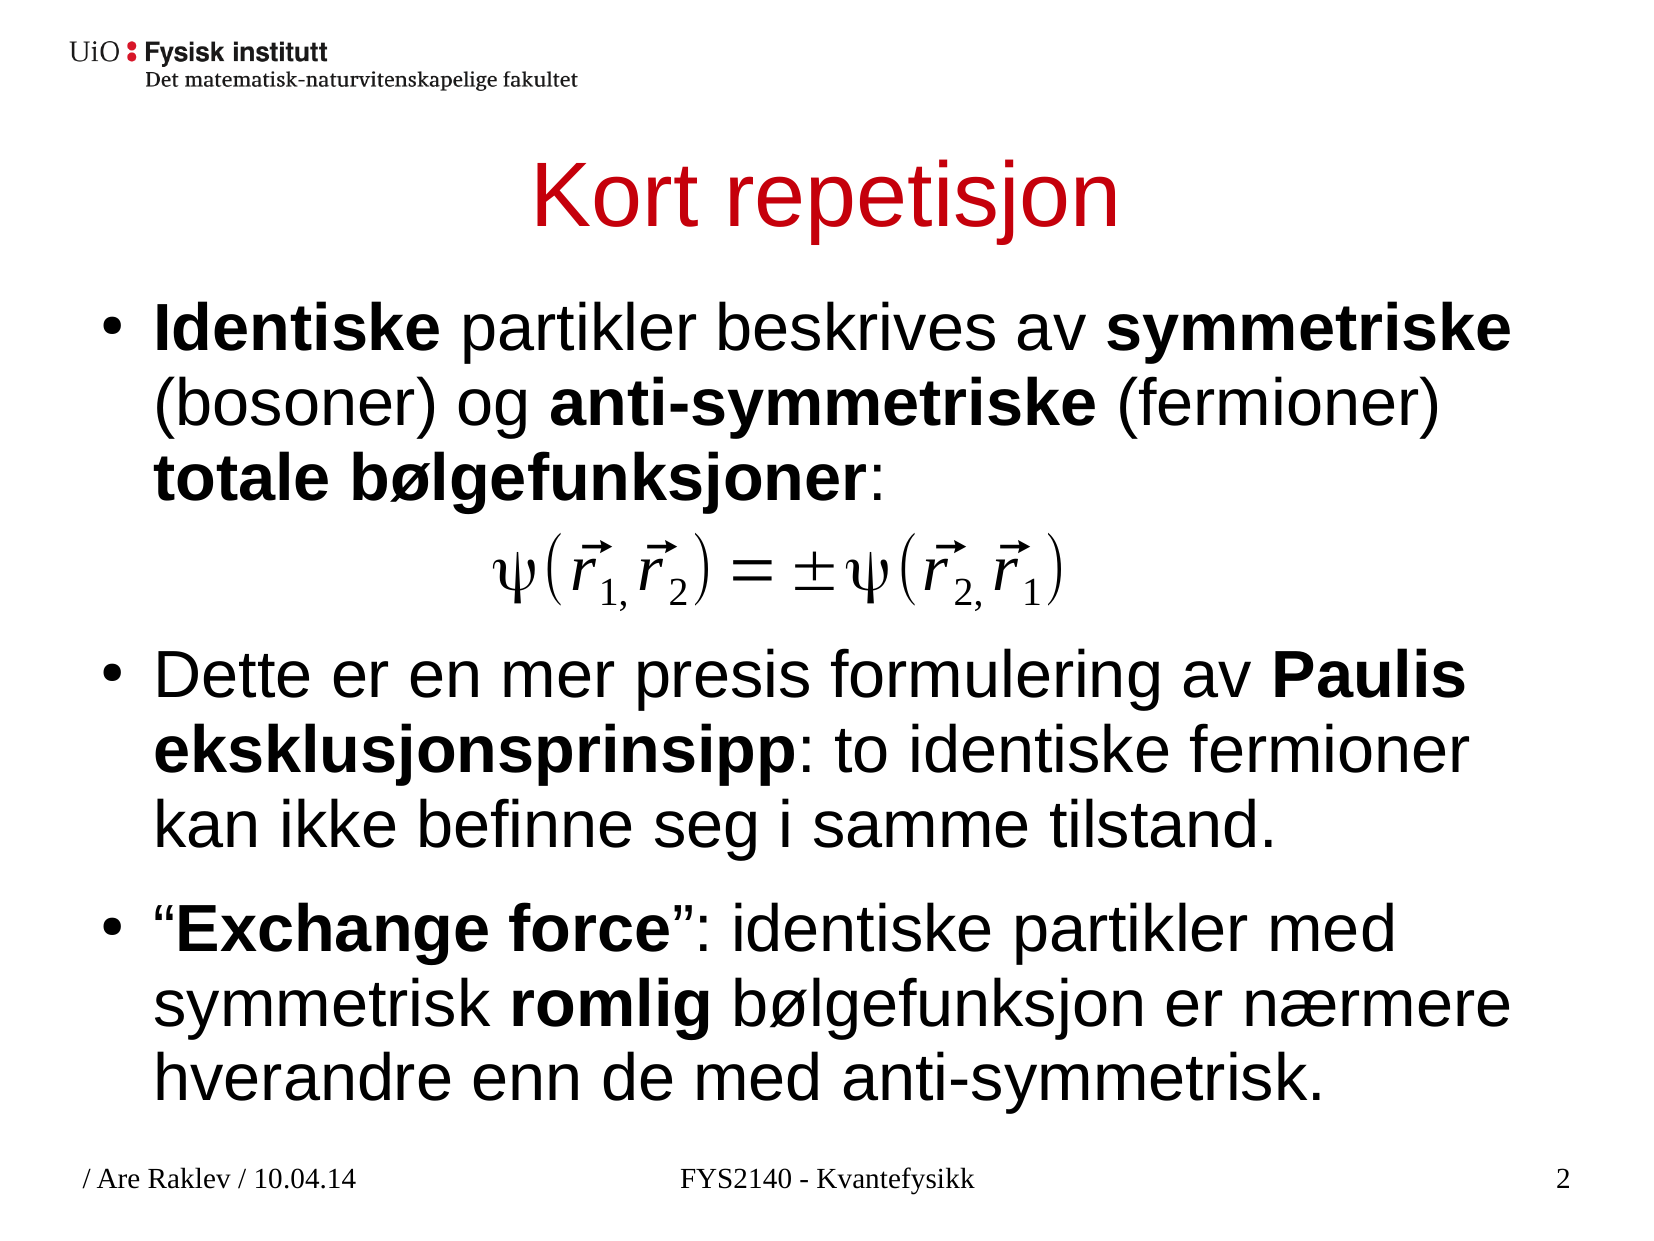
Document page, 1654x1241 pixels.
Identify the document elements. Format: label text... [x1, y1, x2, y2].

chart [483, 528, 1073, 614]
title Kort repetisjon [82, 90, 1571, 298]
list Identiske partikler beskrives av symmetriske (bosoner) og anti-symmetriske (fermioner) totale bølgefunksjoner: Dette er en mer presis formulering av Paulis eksklusjonsprinsipp: to identiske fermioner kan ikke befinne seg i samme tilstand. “Exchange force”: identiske partikler med symmetrisk romlig bølgefunksjon er nærmere hverandre enn de med anti-symmetrisk. [82, 290, 1538, 1114]
picture [68, 37, 581, 93]
